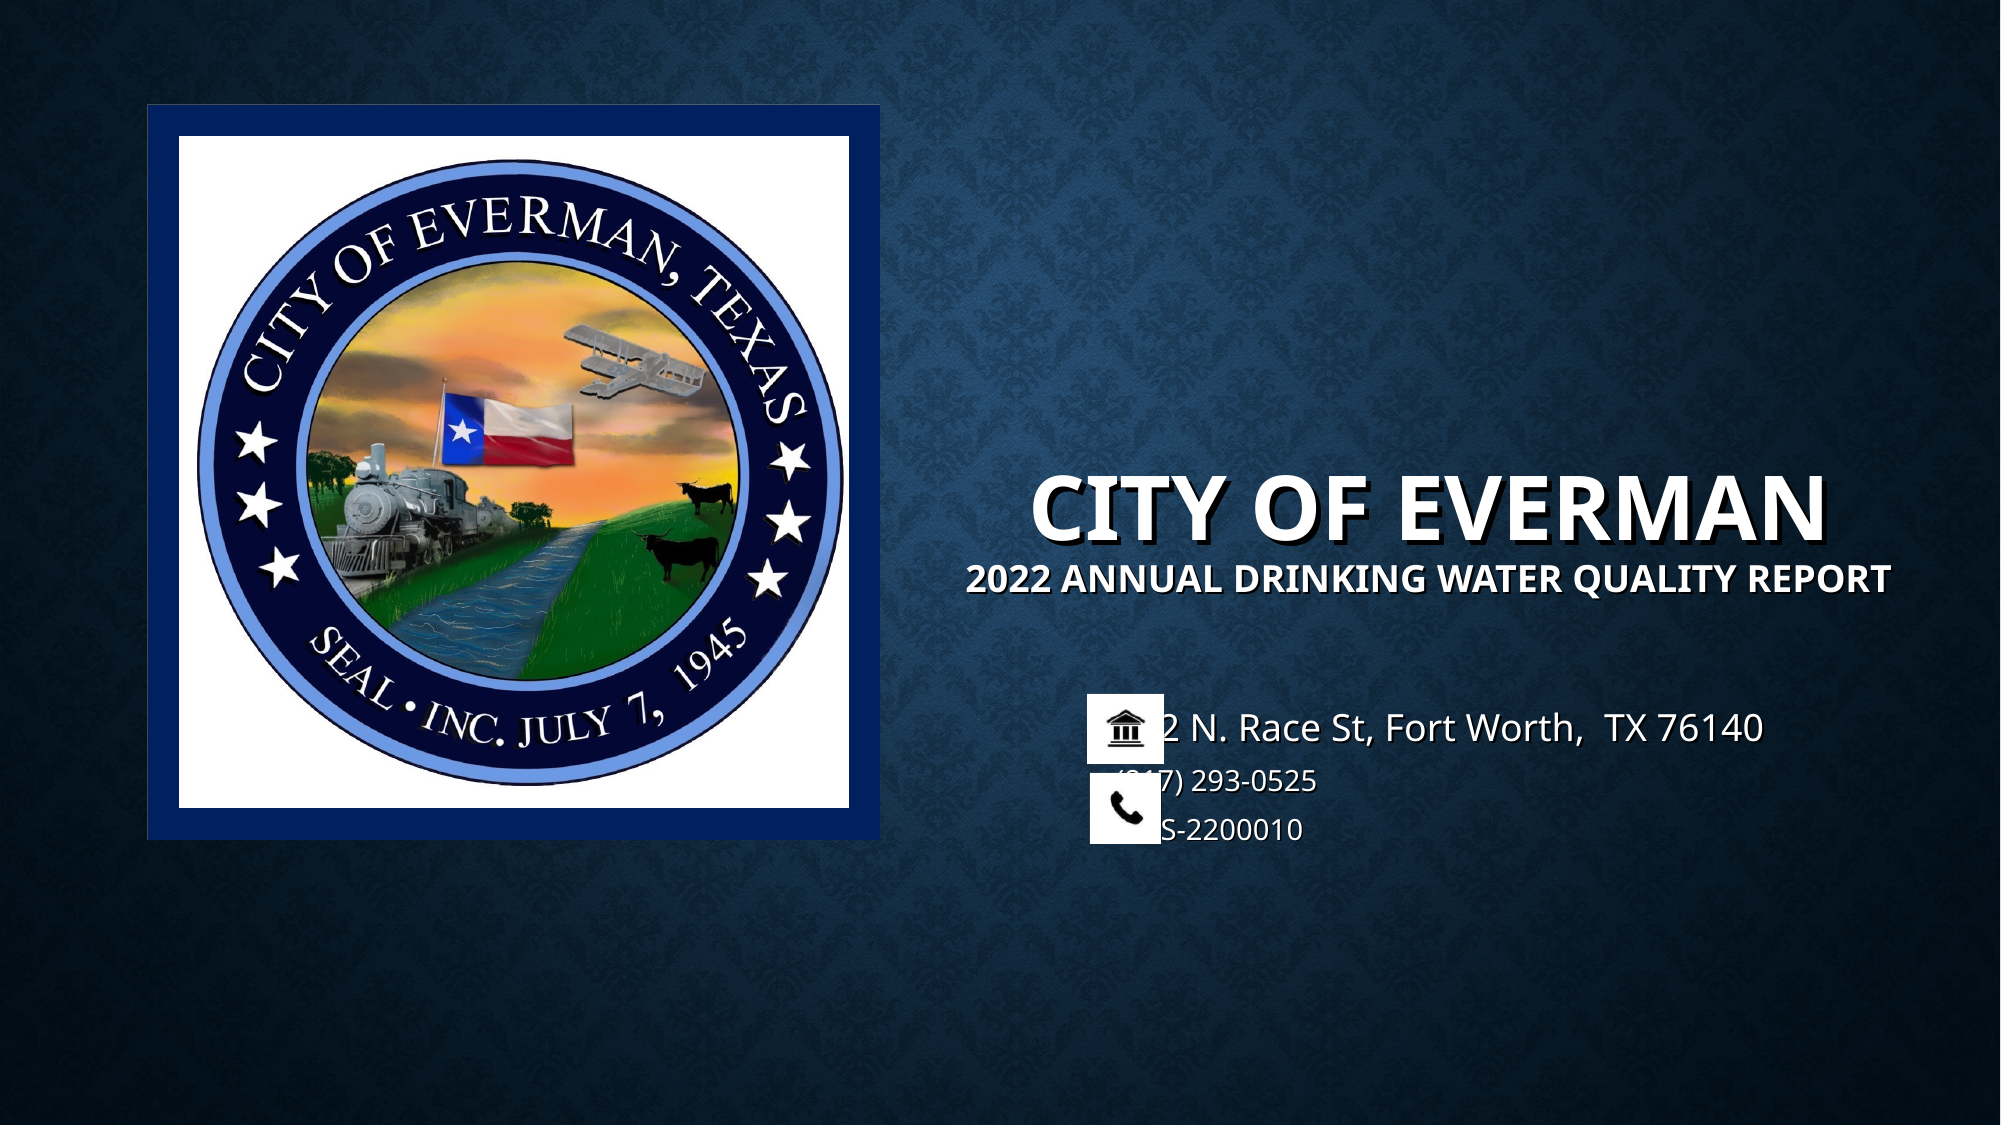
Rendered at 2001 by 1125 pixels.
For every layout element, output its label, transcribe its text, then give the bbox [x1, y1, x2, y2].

subtitle 212 N. Race St, Fort Worth, TX 76140 (817) 293-0525 PWS-2200010 [1025, 607, 2000, 941]
picture [1101, 708, 1150, 750]
picture [1104, 787, 1147, 830]
picture [178, 136, 849, 809]
title City of Everman 2022 Annual Drinking Water Quality Report [921, 367, 1937, 608]
